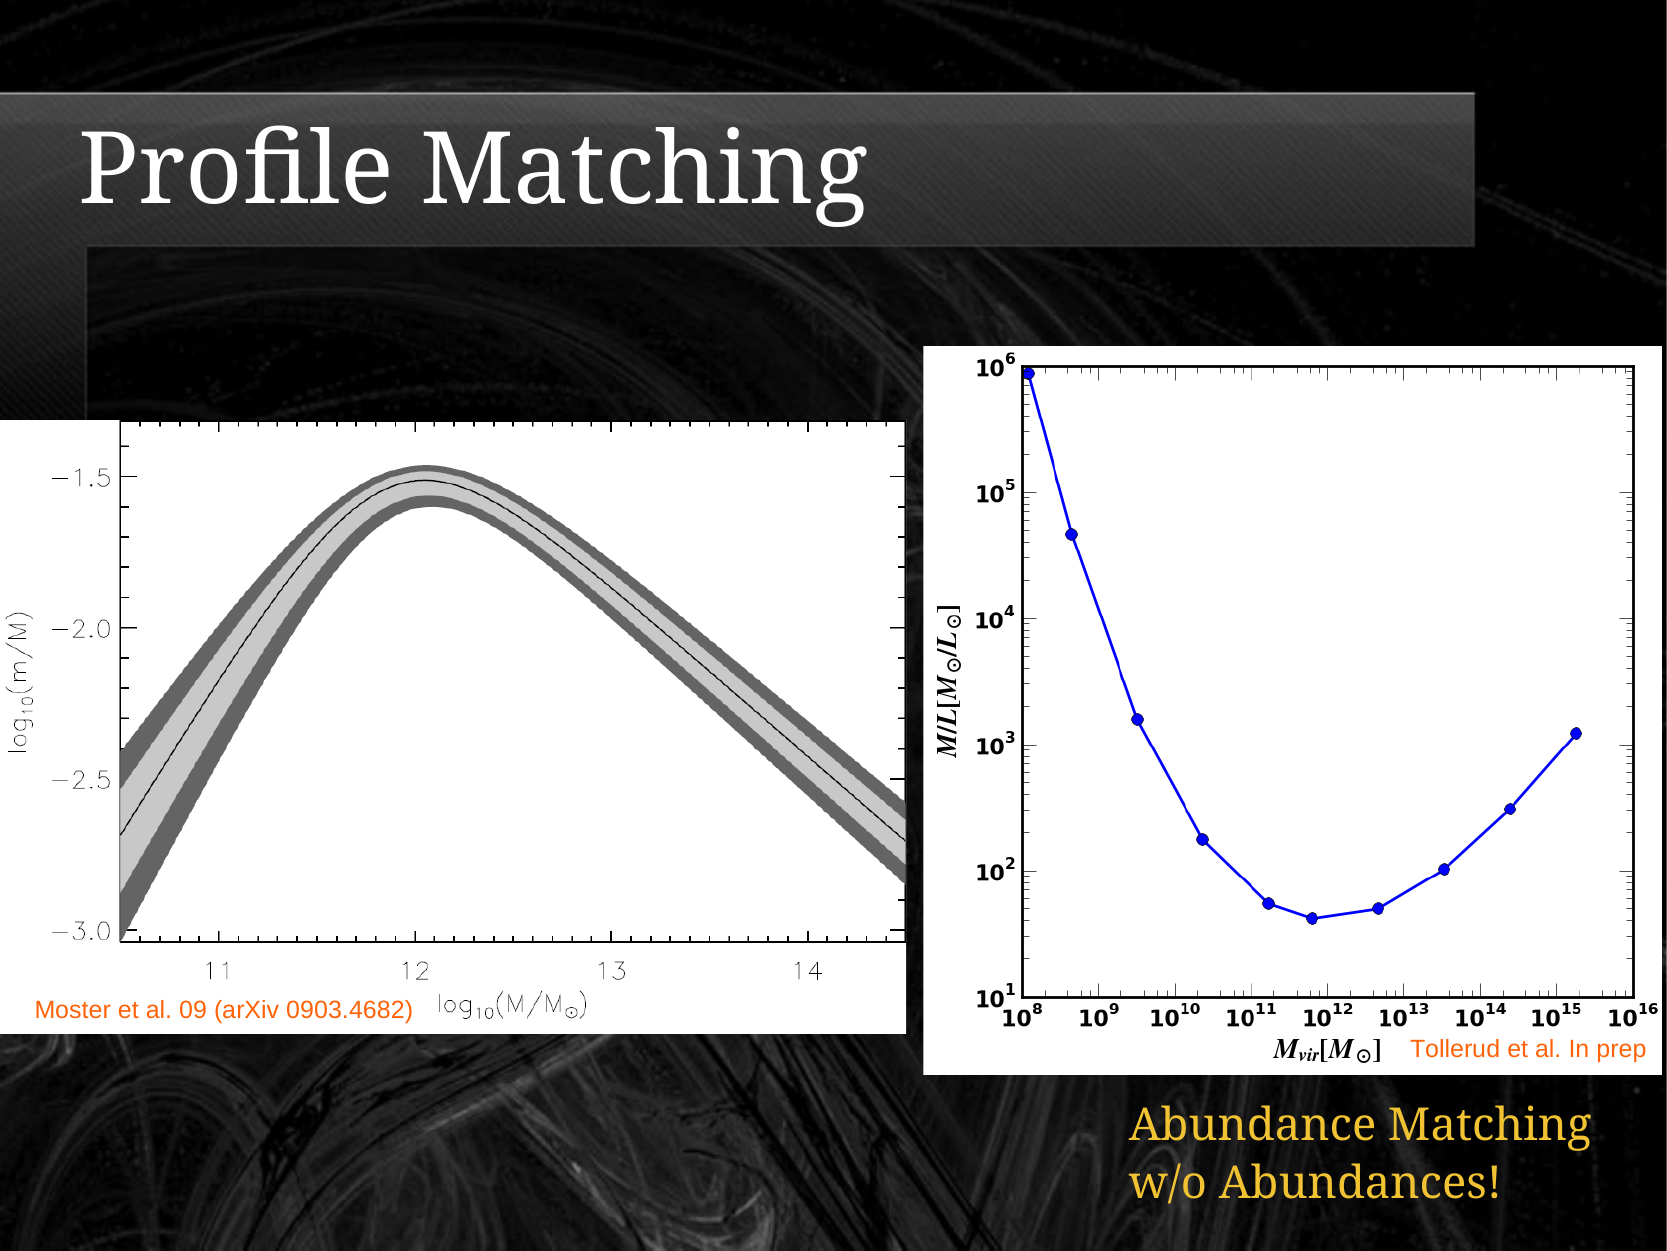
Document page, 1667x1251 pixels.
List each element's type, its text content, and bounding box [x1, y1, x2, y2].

text_box Moster et al. 09 (arXiv 0903.4682) [15, 958, 433, 1060]
picture [0, 0, 1667, 1251]
text_box Tollerud et al. In prep [1360, 998, 1667, 1099]
list Abundance Matching w/o Abundances! [1060, 1093, 1613, 1226]
title Profile Matching [78, 99, 1665, 250]
